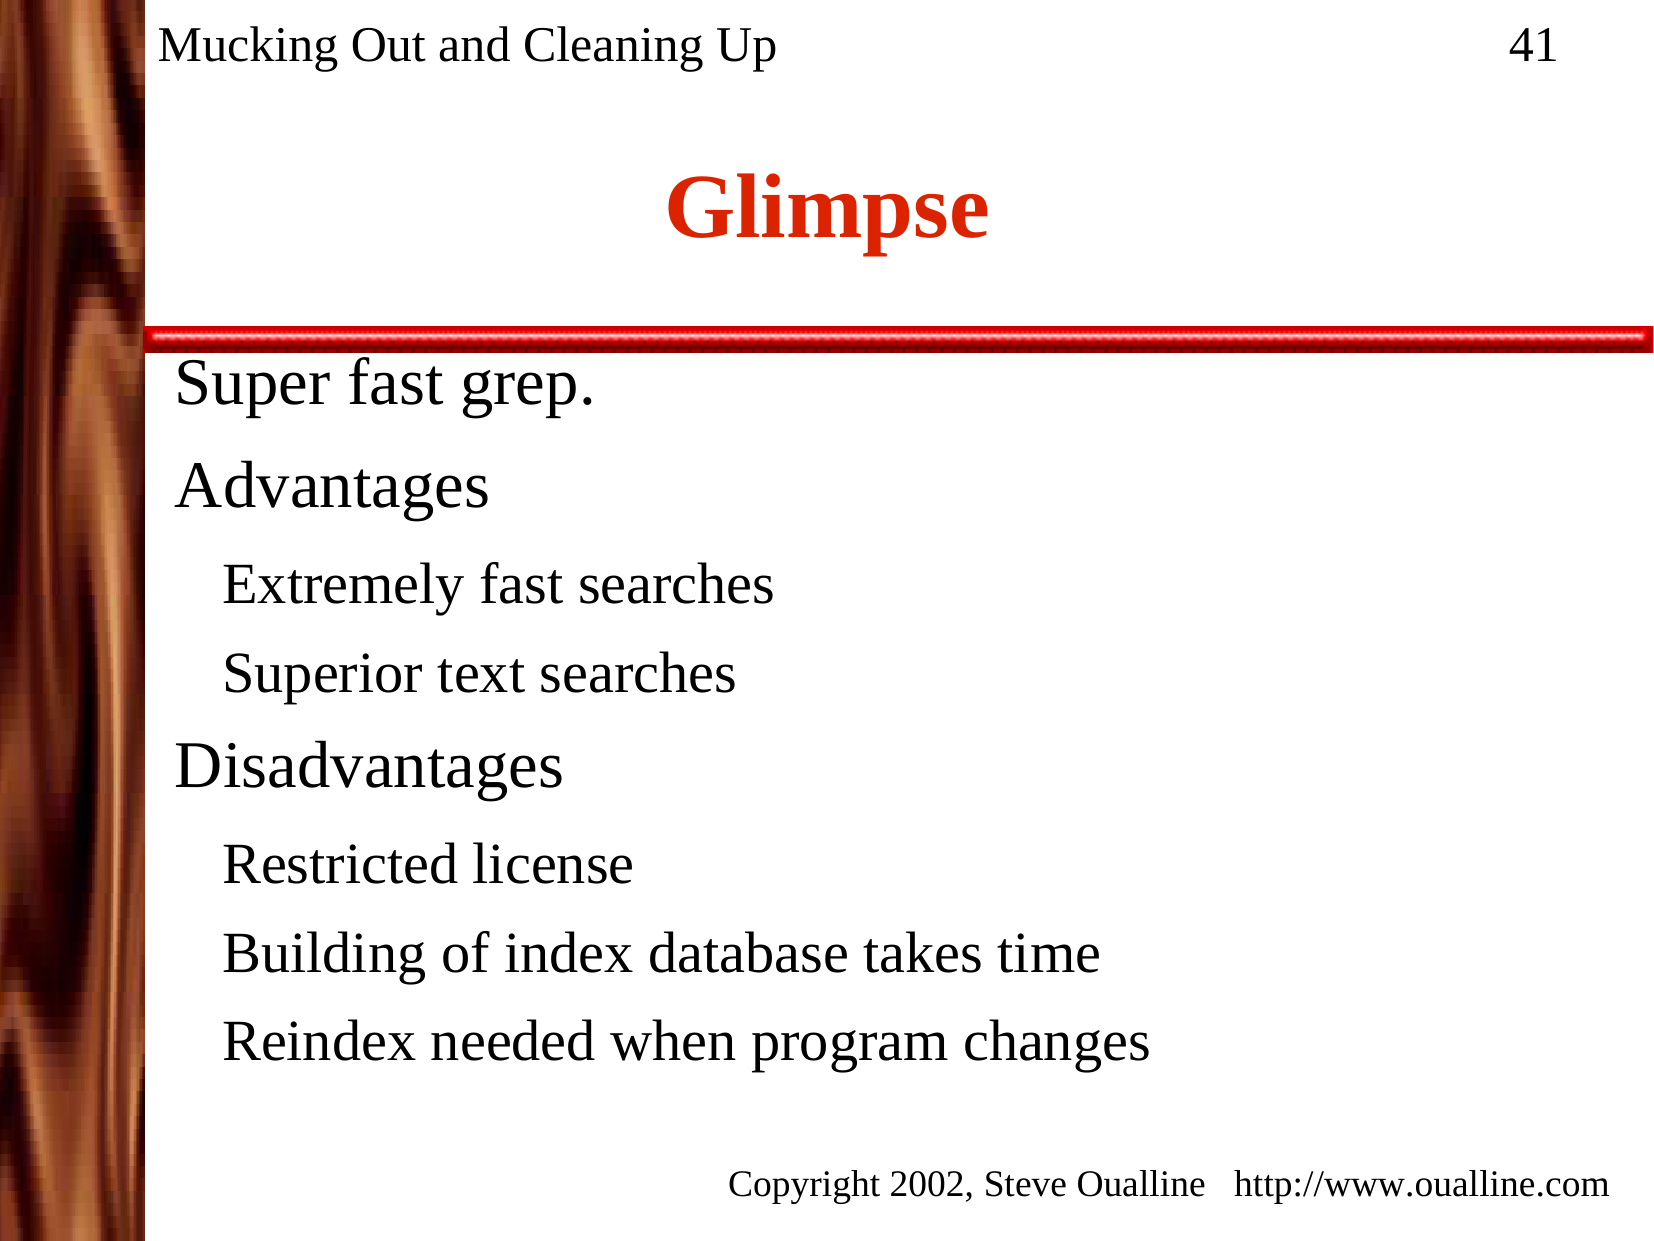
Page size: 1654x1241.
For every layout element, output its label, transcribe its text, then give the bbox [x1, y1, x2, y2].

list Super fast grep. Advantages Extremely fast searches Superior text searches Disadvantages Restricted license Building of index database takes time Reindex needed when program changes [163, 344, 1534, 1127]
title Glimpse [121, 102, 1534, 310]
picture [0, 0, 1654, 1241]
